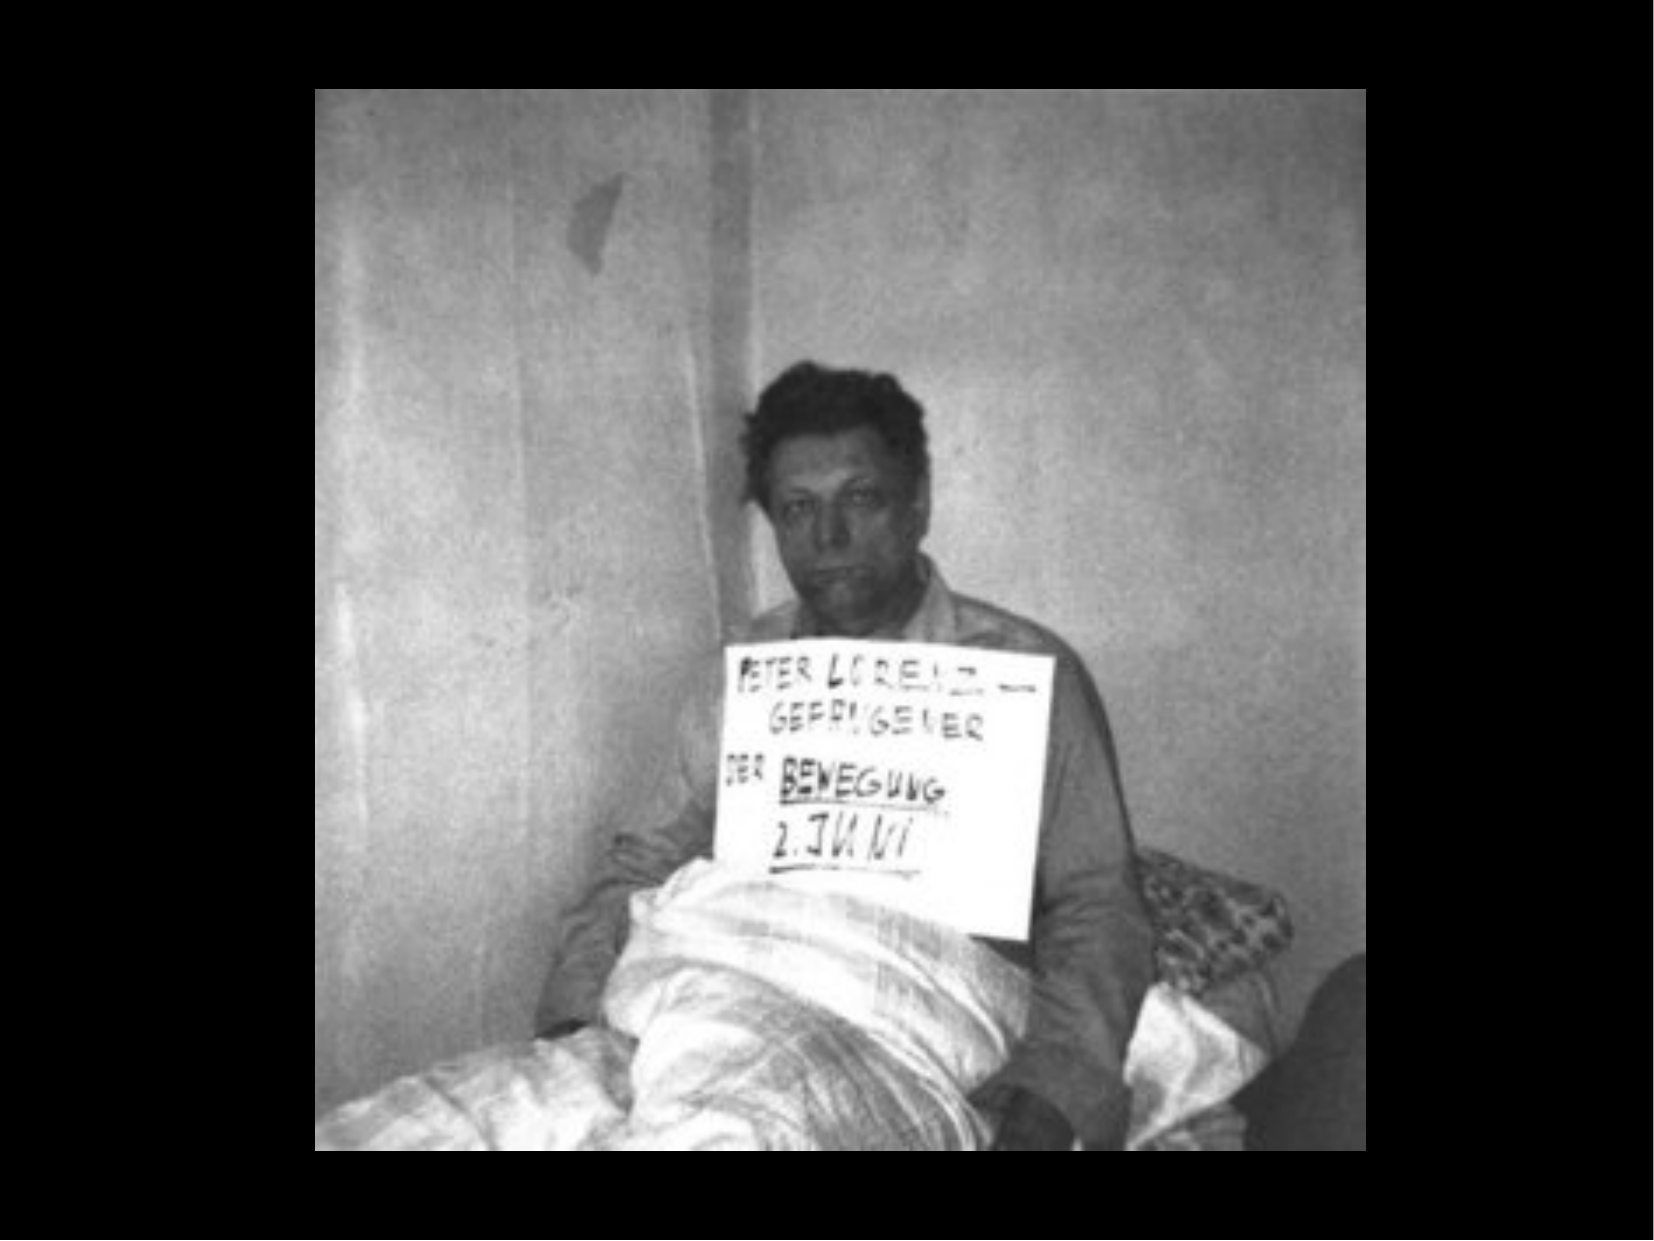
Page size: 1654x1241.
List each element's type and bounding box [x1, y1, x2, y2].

picture [315, 89, 1366, 1151]
